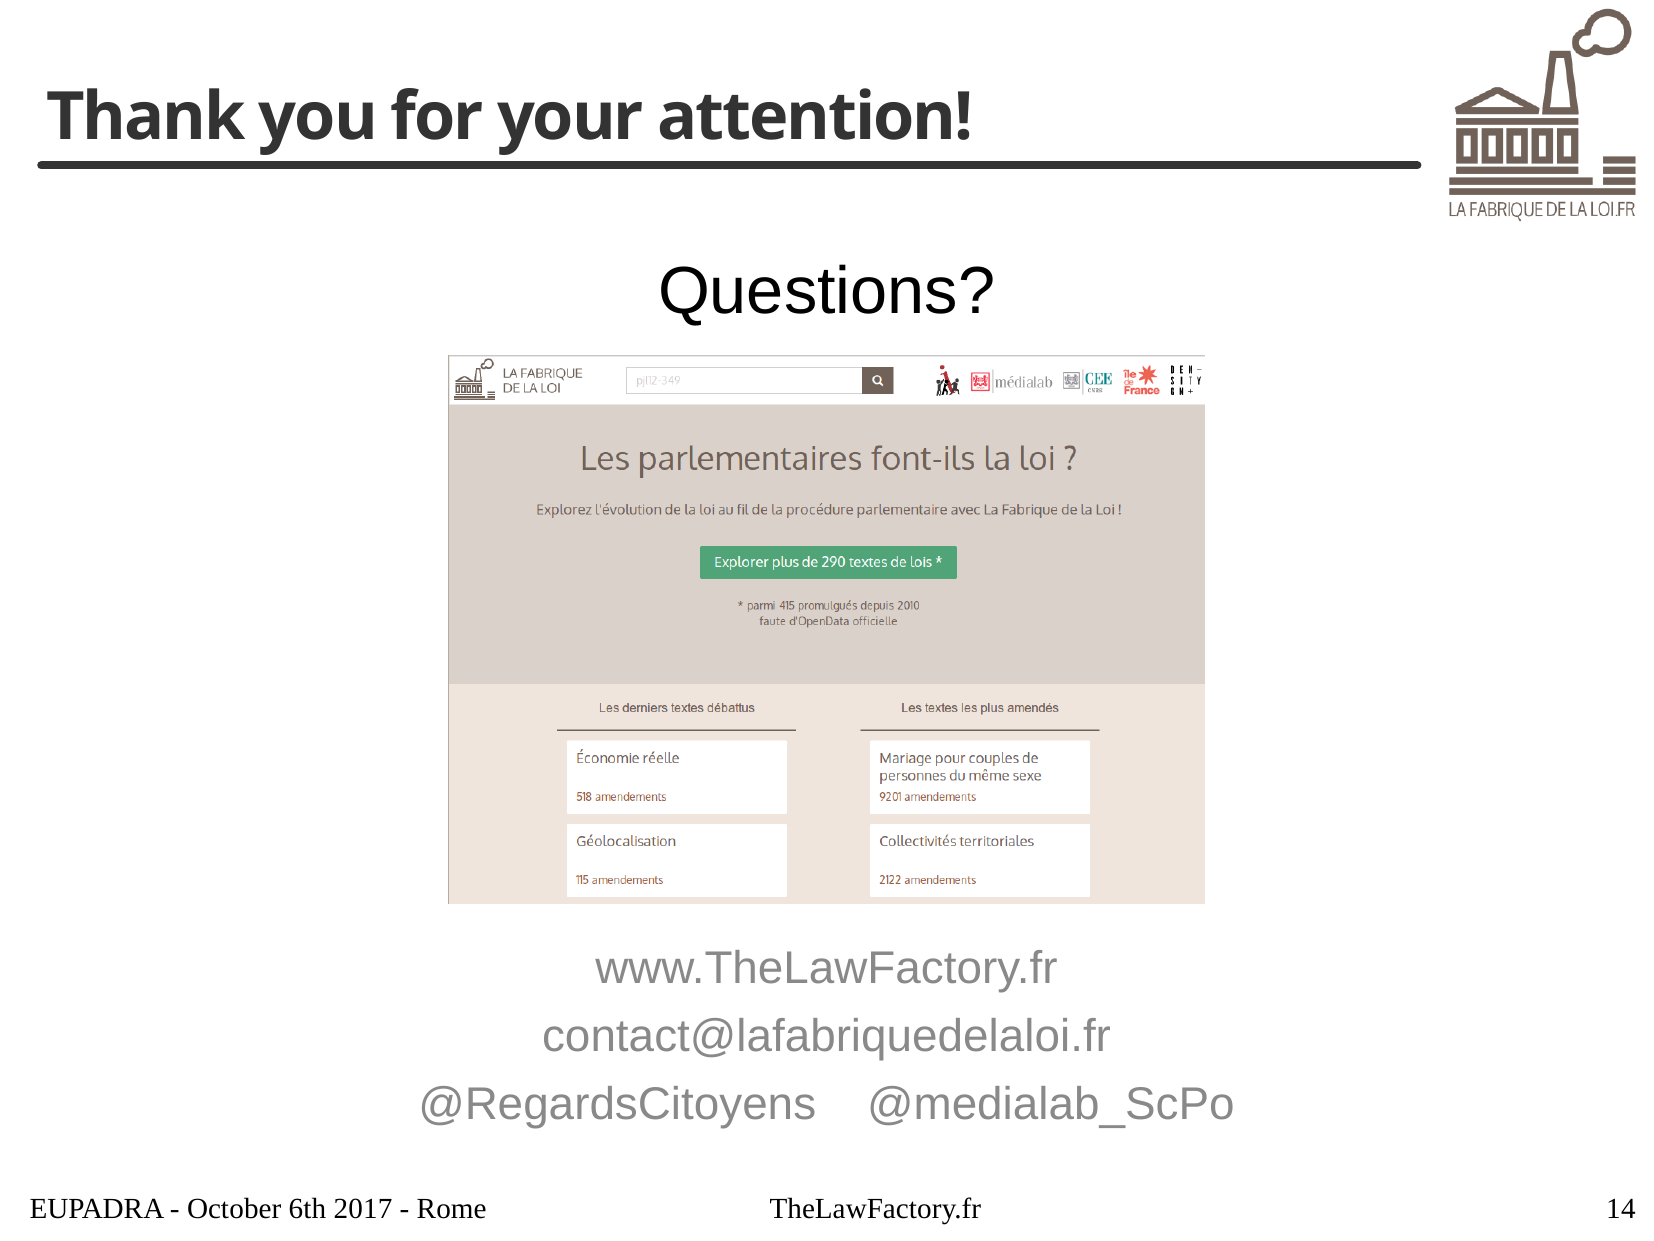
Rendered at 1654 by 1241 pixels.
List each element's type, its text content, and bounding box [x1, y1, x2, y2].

picture [1429, 0, 1654, 225]
picture [448, 355, 1205, 904]
title Thank you for your attention! [29, 37, 1518, 189]
subtitle Questions? www.TheLawFactory.fr contact@lafabriquedelaloi.fr @RegardsCitoyens @medialab_ScPo [82, 248, 1571, 1134]
